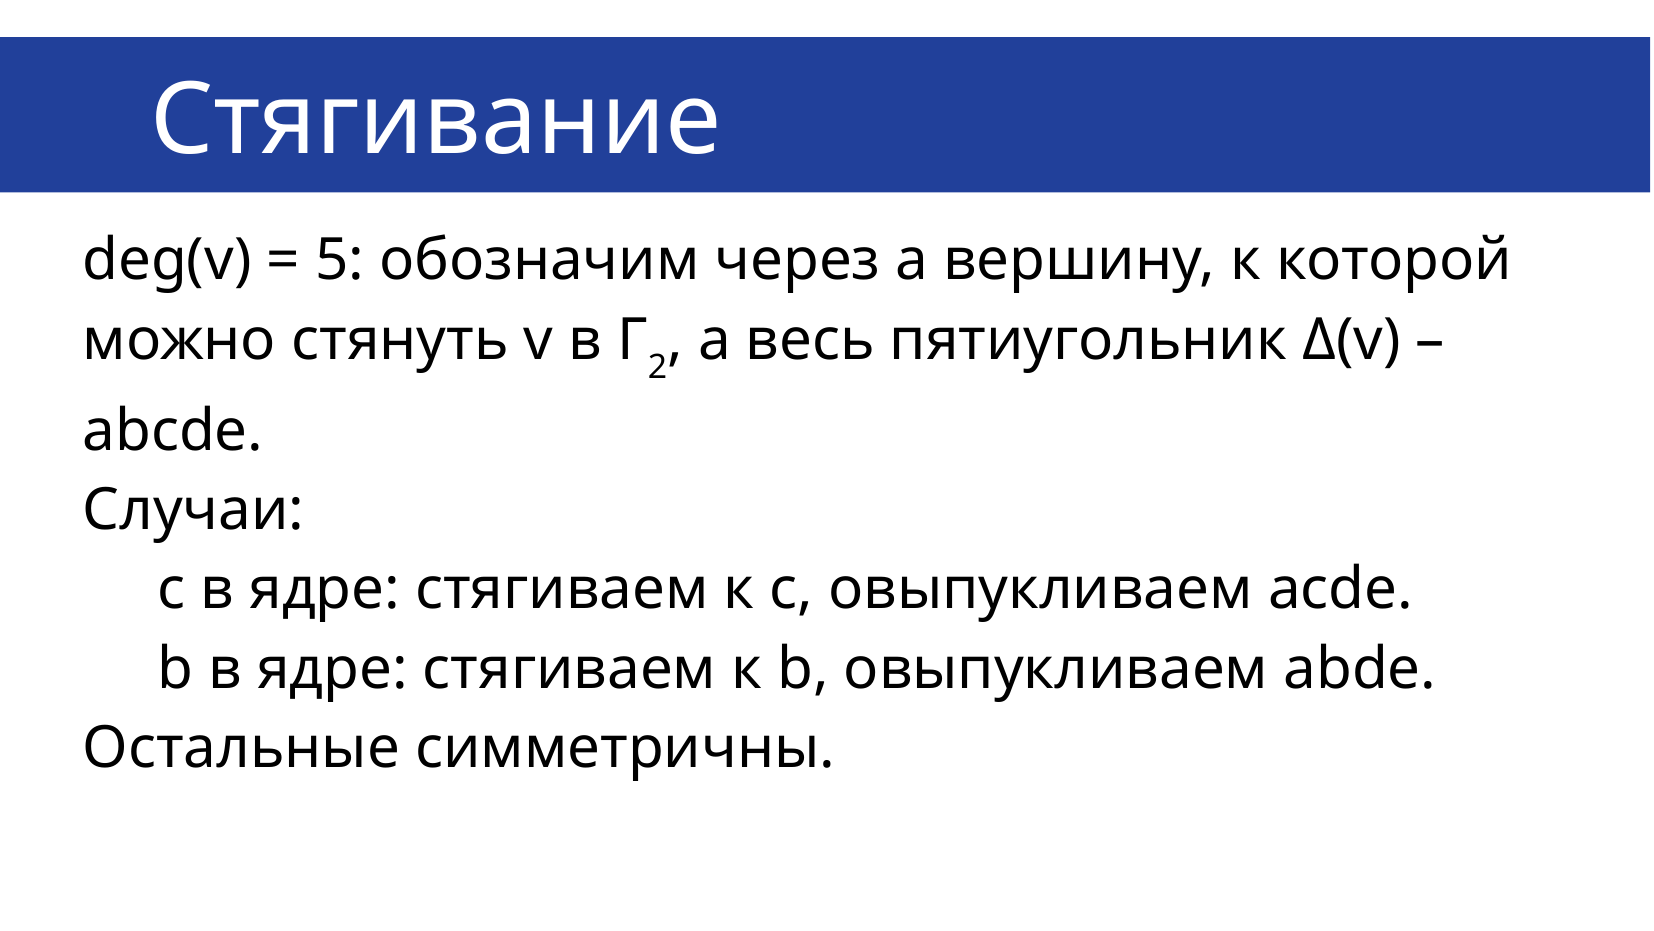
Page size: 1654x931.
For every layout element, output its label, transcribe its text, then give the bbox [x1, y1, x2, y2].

title Стягивание [0, 37, 1651, 193]
subtitle deg(v) = 5: обозначим через a вершину, к которой можно стянуть v в Г2, а весь пятиугольник Δ(v) – abcde. Случаи: c в ядре: стягиваем к c, овыпукливаем acde. b в ядре: стягиваем к b, овыпукливаем abde. Остальные симметричны. [82, 217, 1576, 785]
